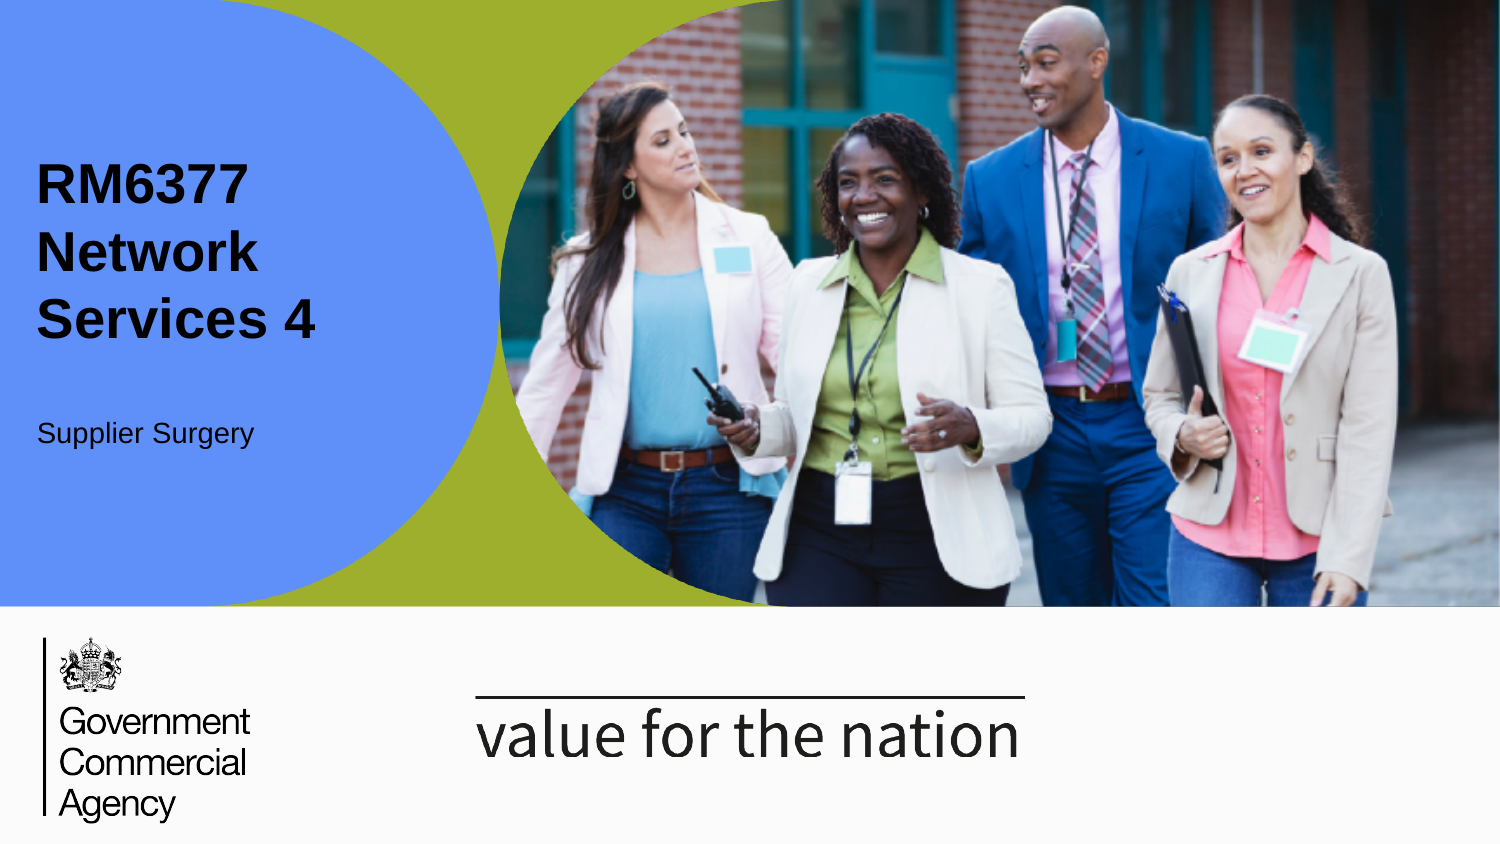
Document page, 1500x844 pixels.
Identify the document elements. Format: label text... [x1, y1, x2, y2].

title RM6377 Network Services 4 [36, 147, 488, 404]
title Supplier Surgery [36, 414, 476, 565]
